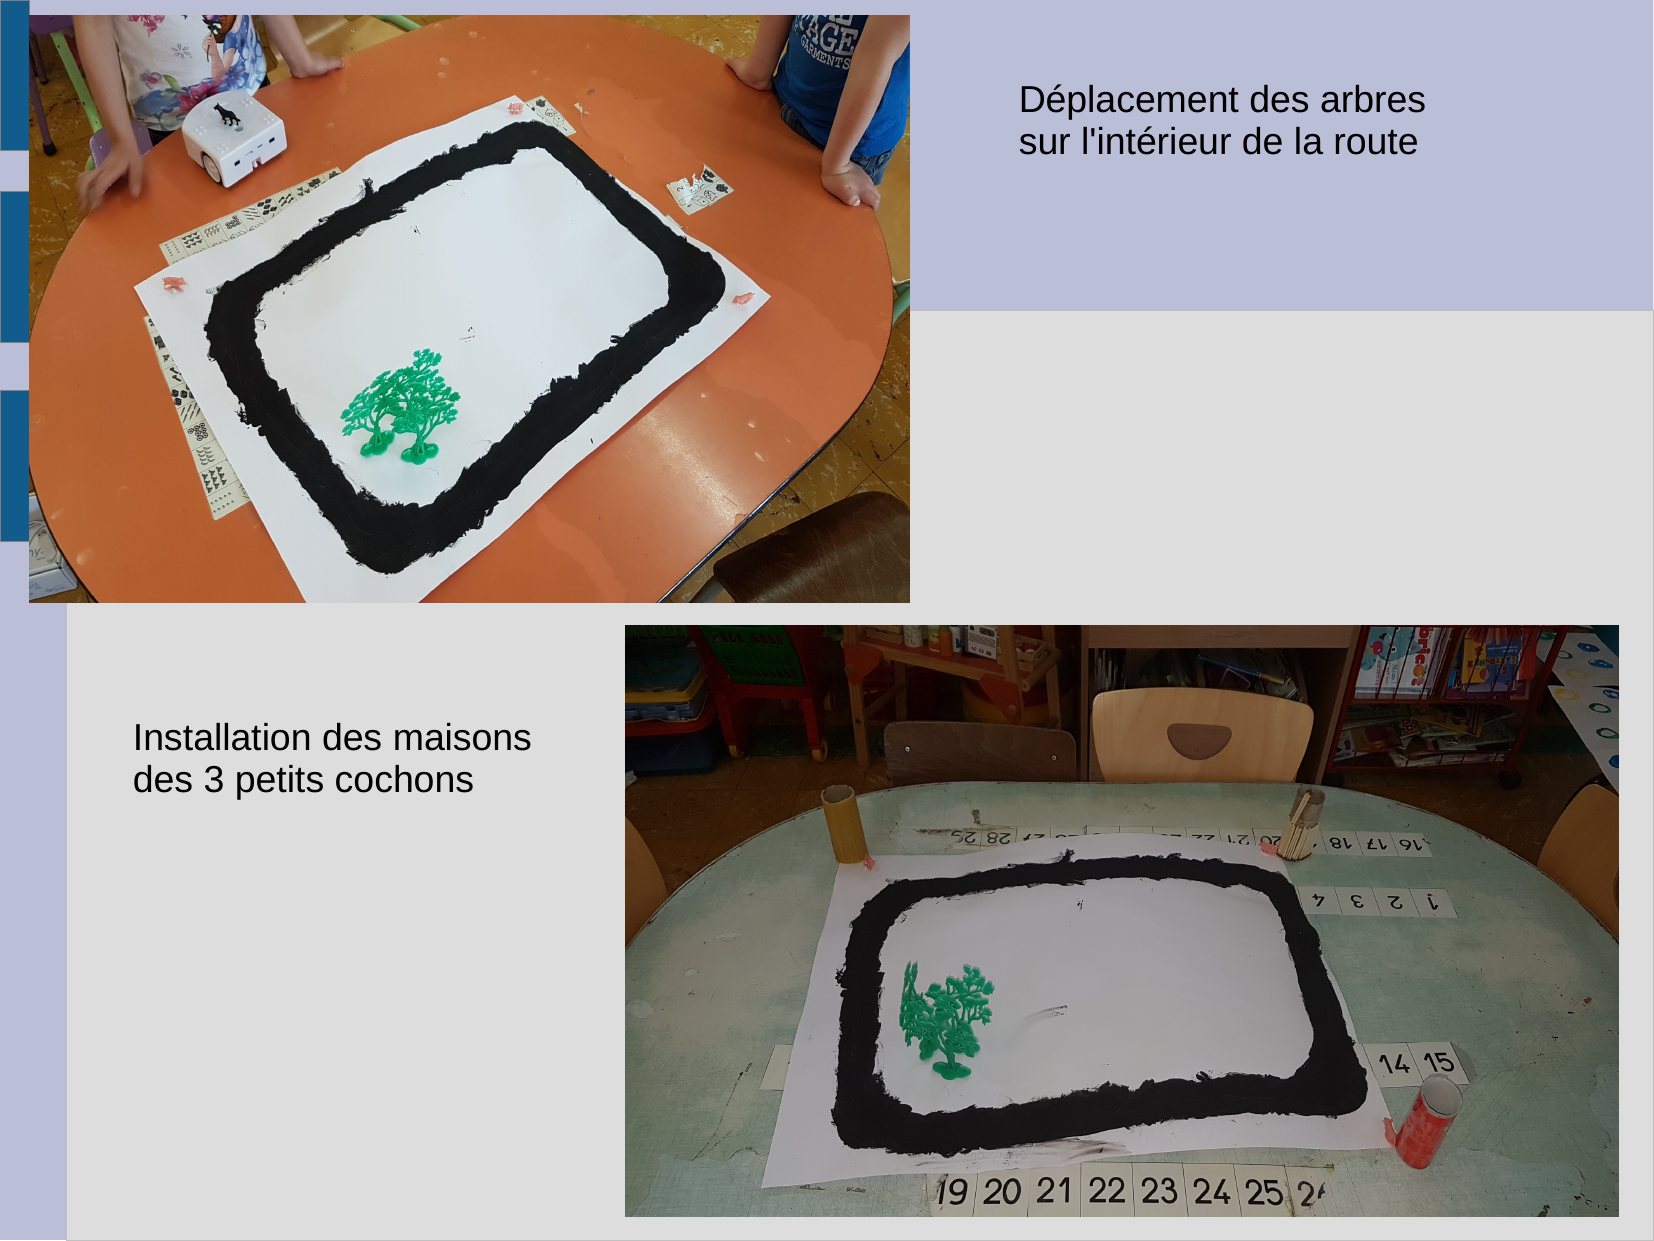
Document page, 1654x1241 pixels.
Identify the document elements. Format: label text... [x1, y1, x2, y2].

text_box Déplacement des arbres sur l'intérieur de la route [1003, 70, 1442, 170]
picture [625, 625, 1619, 1217]
picture [29, 15, 910, 603]
text_box Installation des maisons des 3 petits cochons [118, 708, 548, 808]
